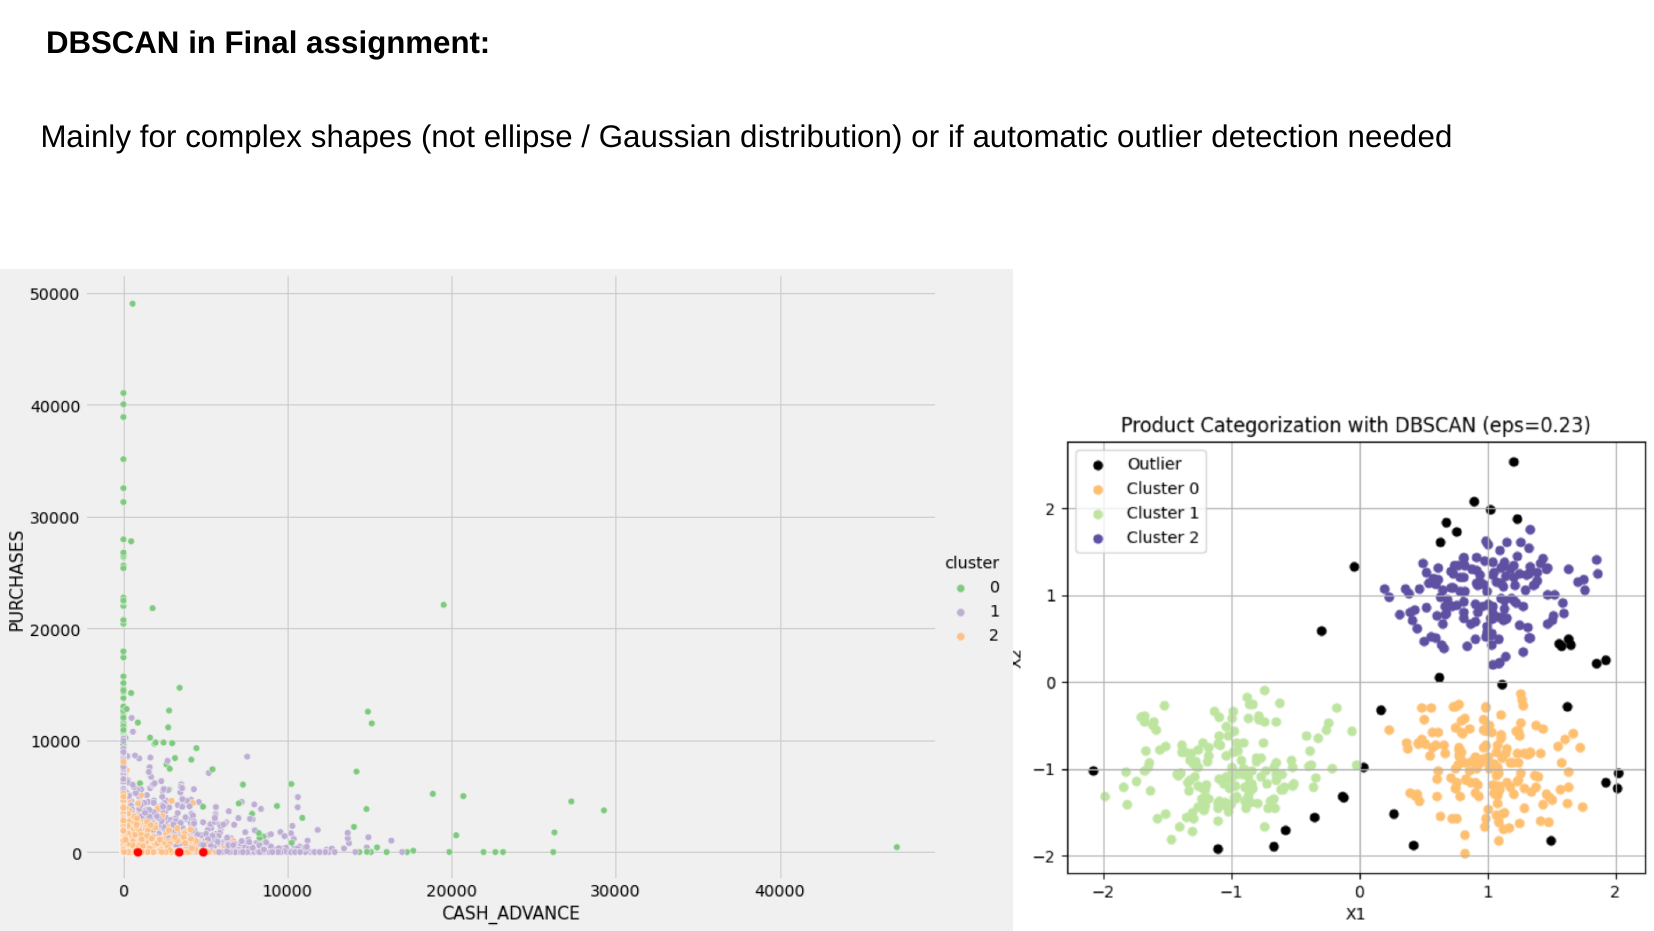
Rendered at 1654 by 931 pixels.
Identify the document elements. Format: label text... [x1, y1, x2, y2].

text_box Mainly for complex shapes (not ellipse / Gaussian distribution) or if automatic outlier detection needed [25, 111, 1471, 301]
picture [0, 269, 1654, 931]
text_box DBSCAN in Final assignment: [31, 18, 1501, 76]
